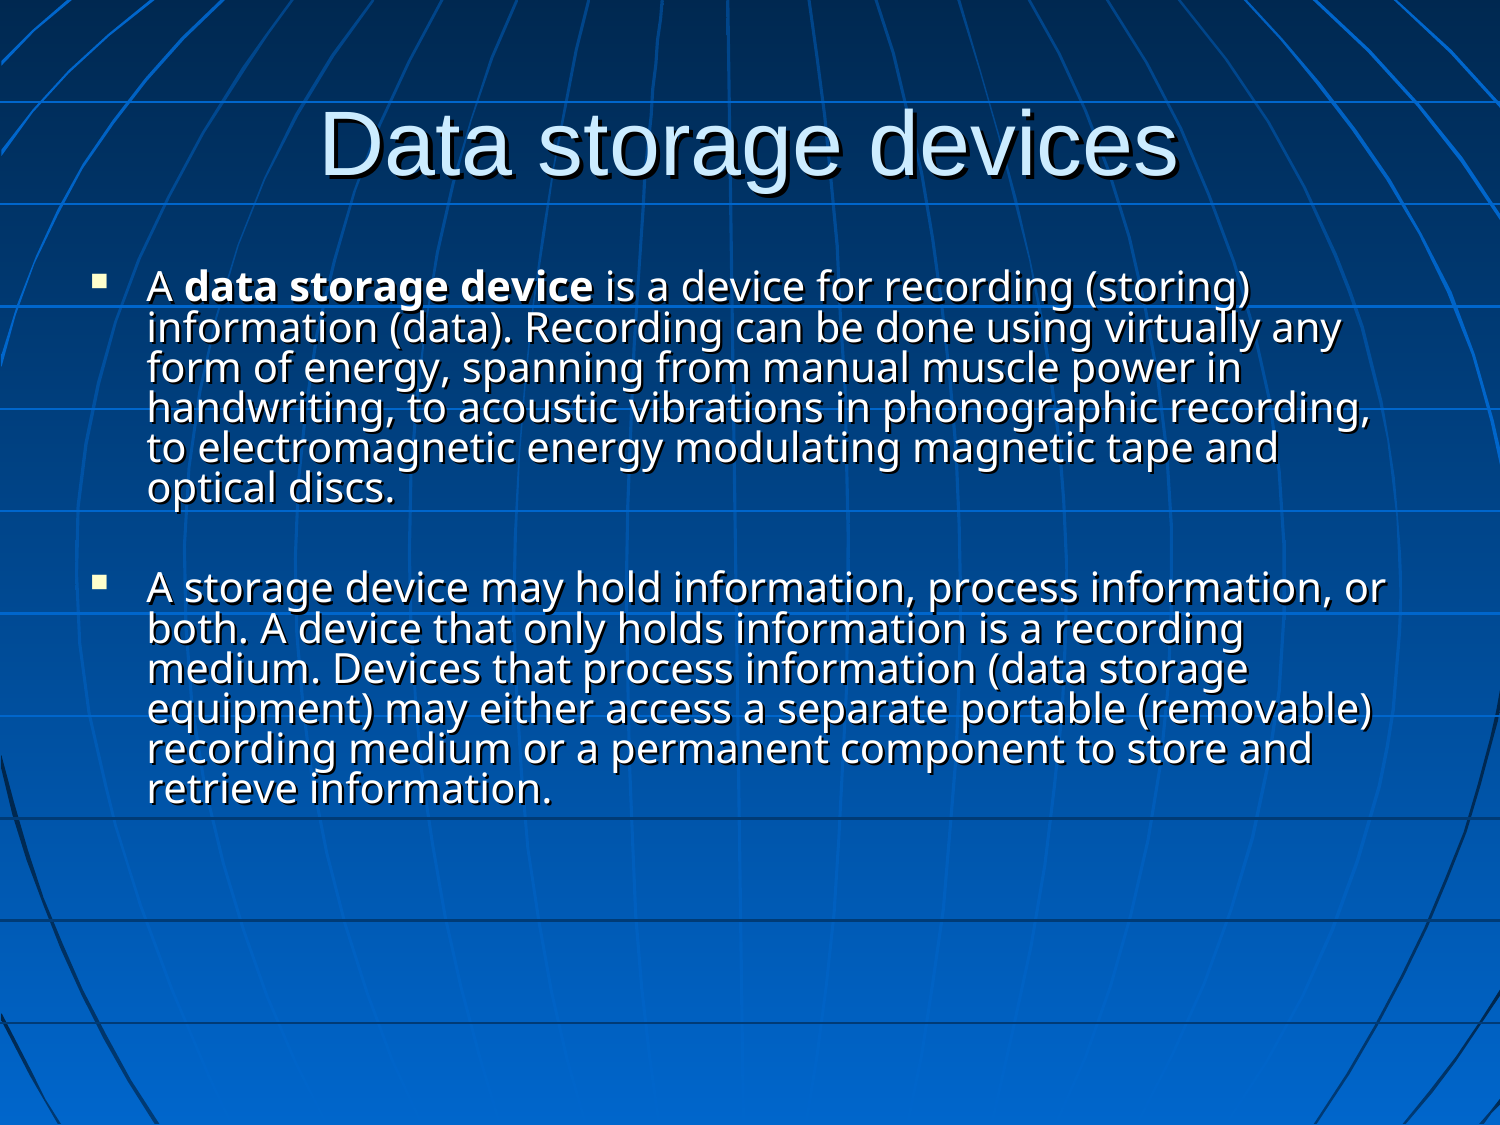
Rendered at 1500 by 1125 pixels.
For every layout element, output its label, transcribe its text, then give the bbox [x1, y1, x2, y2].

list A data storage device is a device for recording (storing) information (data). Recording can be done using virtually any form of energy, spanning from manual muscle power in handwriting, to acoustic vibrations in phonographic recording, to electromagnetic energy modulating magnetic tape and optical discs. A storage device may hold information, process information, or both. A device that only holds information is a recording medium. Devices that process information (data storage equipment) may either access a separate portable (removable) recording medium or a permanent component to store and retrieve information. [75, 262, 1426, 1006]
title Data storage devices [75, 45, 1426, 233]
